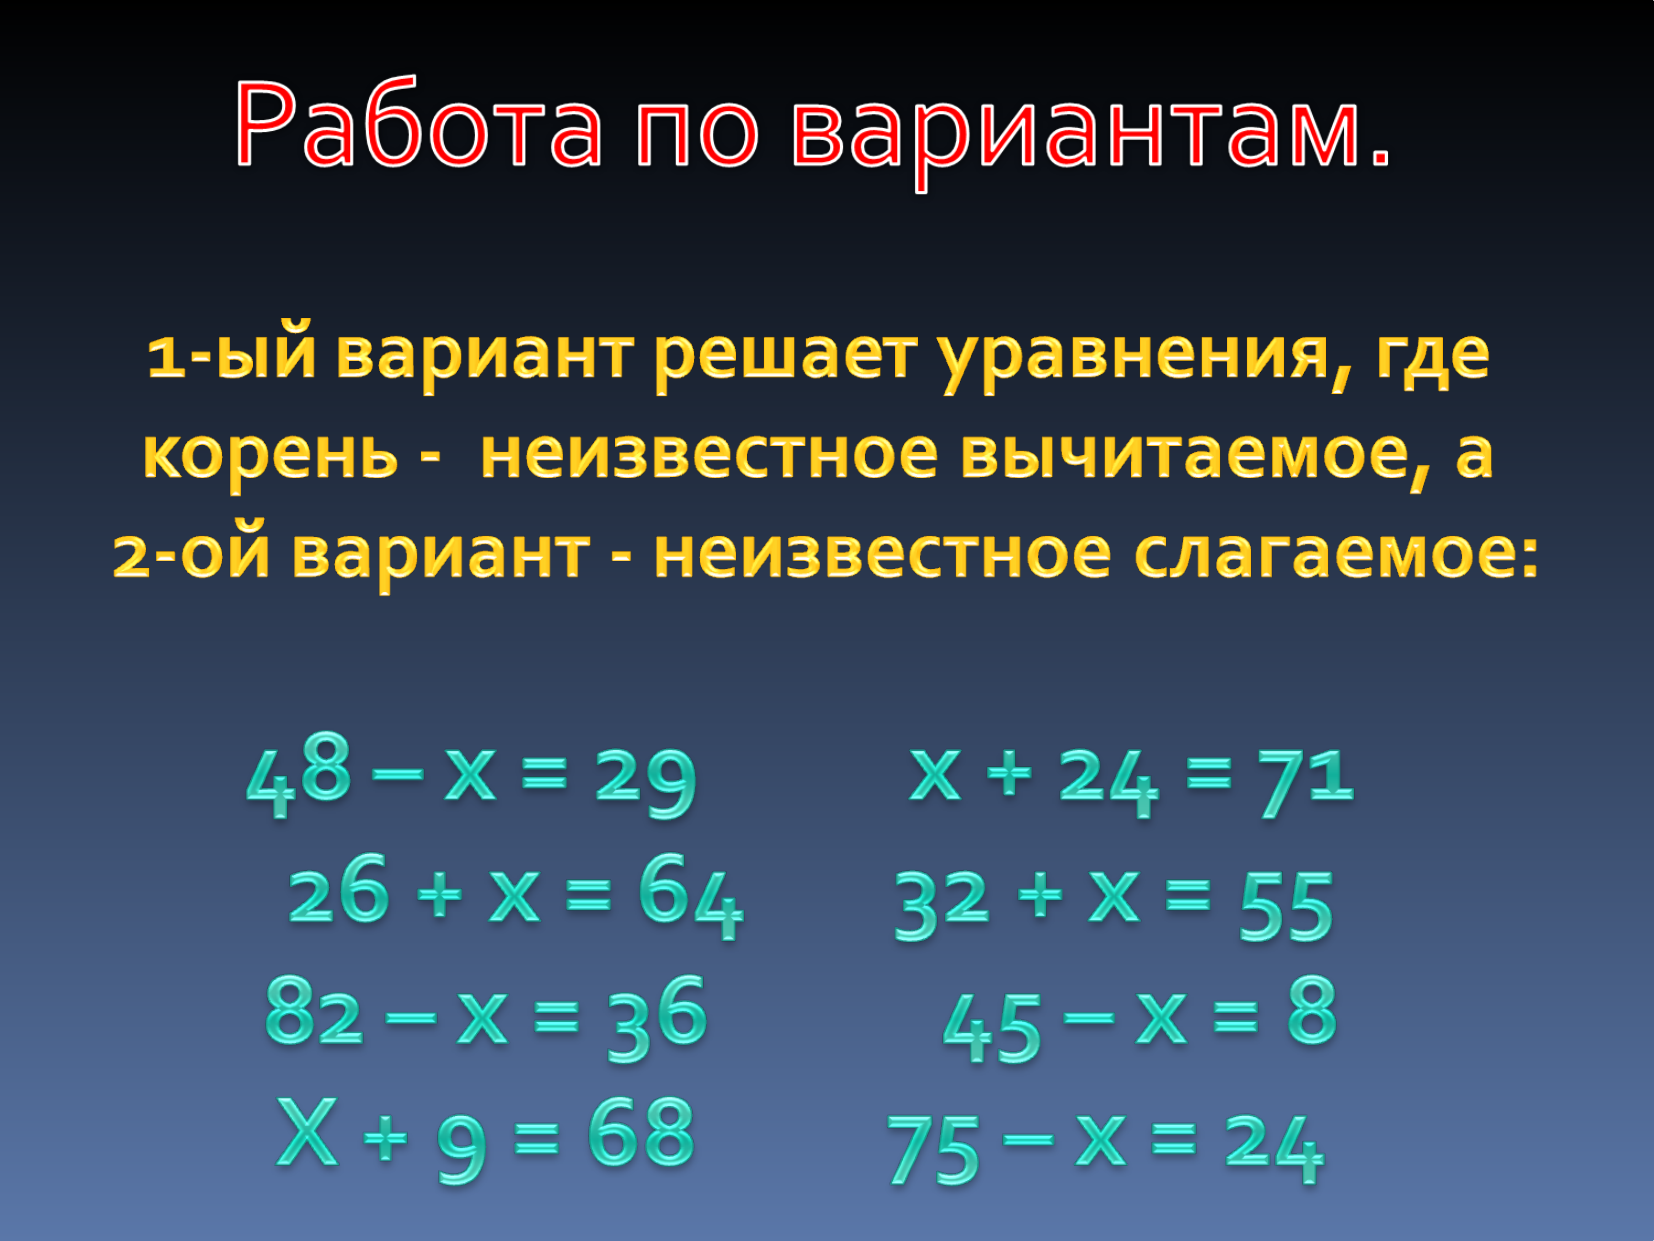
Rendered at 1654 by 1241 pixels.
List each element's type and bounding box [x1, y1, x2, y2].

picture [37, 666, 1565, 1210]
picture [37, 0, 1603, 612]
